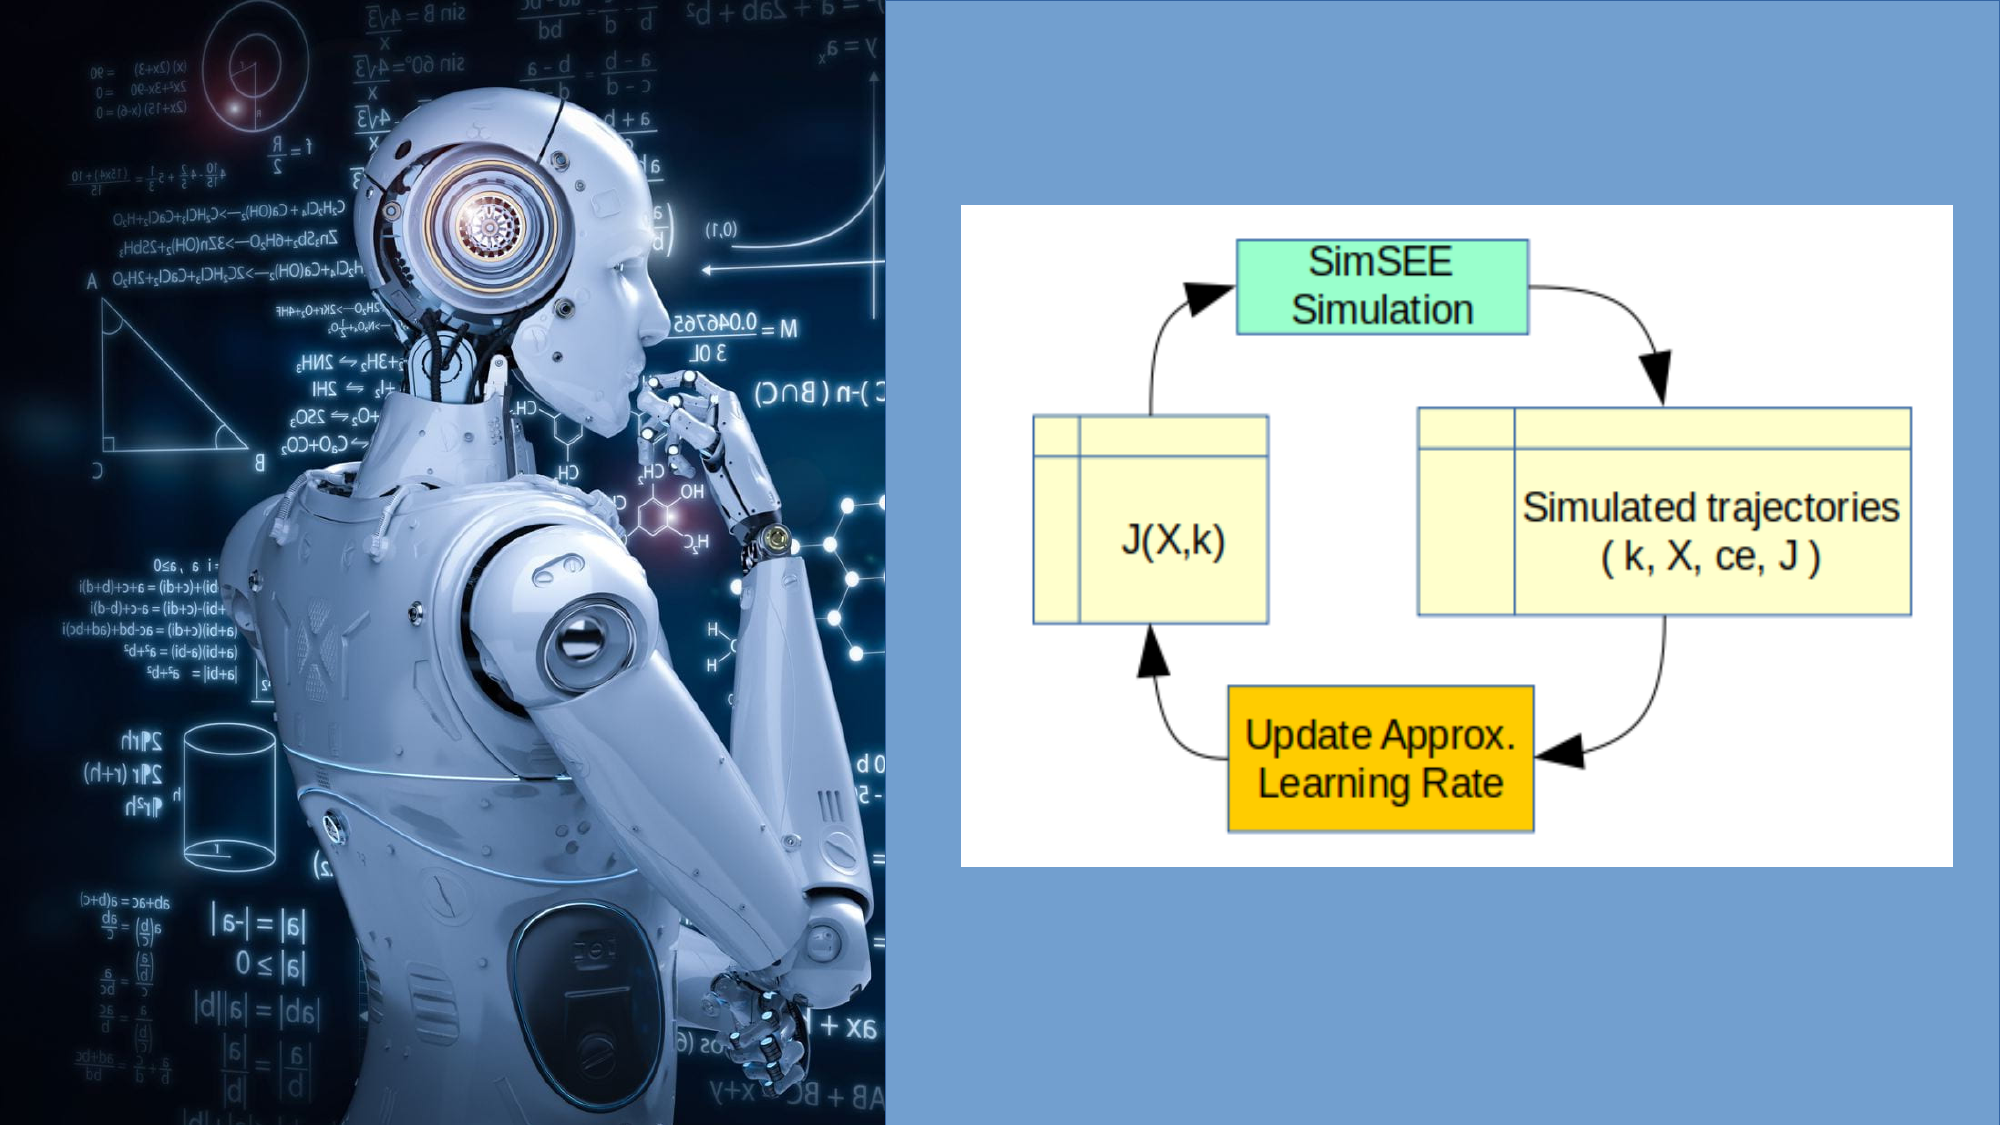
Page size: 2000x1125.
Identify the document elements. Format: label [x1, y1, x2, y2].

picture [961, 205, 1953, 867]
picture [0, 0, 885, 1125]
text_box [885, 0, 2000, 1125]
